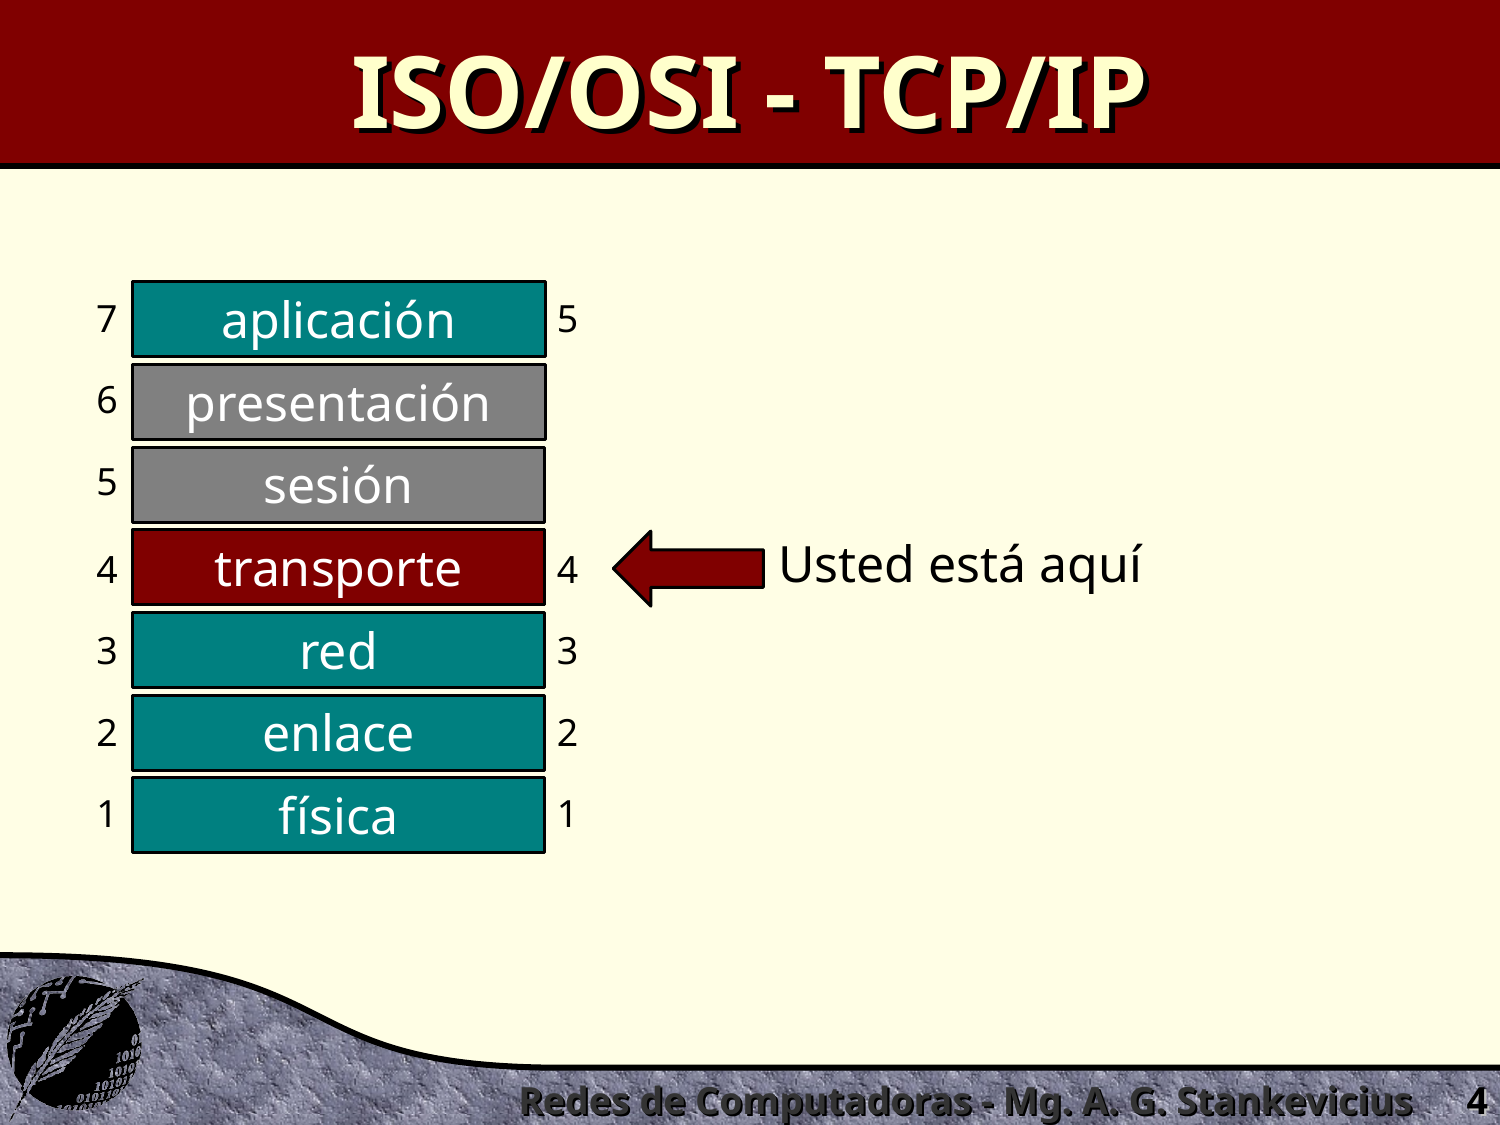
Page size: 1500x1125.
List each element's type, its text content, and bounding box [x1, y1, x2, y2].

text_box transporte [132, 529, 545, 605]
text_box aplicación [132, 281, 546, 357]
text_box 4 [81, 538, 132, 599]
text_box sesión [132, 447, 545, 523]
text_box física [132, 777, 545, 853]
text_box enlace [132, 695, 545, 771]
text_box red [132, 612, 545, 688]
picture [0, 959, 1500, 1125]
text_box [613, 531, 763, 607]
text_box 5 [81, 450, 132, 511]
picture [790, 1100, 795, 1110]
text_box 1 [541, 782, 594, 843]
text_box 2 [81, 701, 132, 762]
text_box 7 [81, 287, 132, 348]
text_box 5 [541, 287, 594, 348]
text_box 6 [81, 368, 132, 430]
text_box presentación [132, 364, 546, 440]
text_box 4 [545, 538, 594, 599]
text_box 3 [81, 619, 132, 680]
text_box 1 [81, 782, 132, 843]
title ISO/OSI - TCP/IP [15, 5, 1485, 160]
text_box 2 [541, 701, 594, 763]
text_box 3 [541, 619, 594, 680]
picture [1047, 1100, 1054, 1110]
text_box Usted está aquí [763, 521, 1157, 607]
